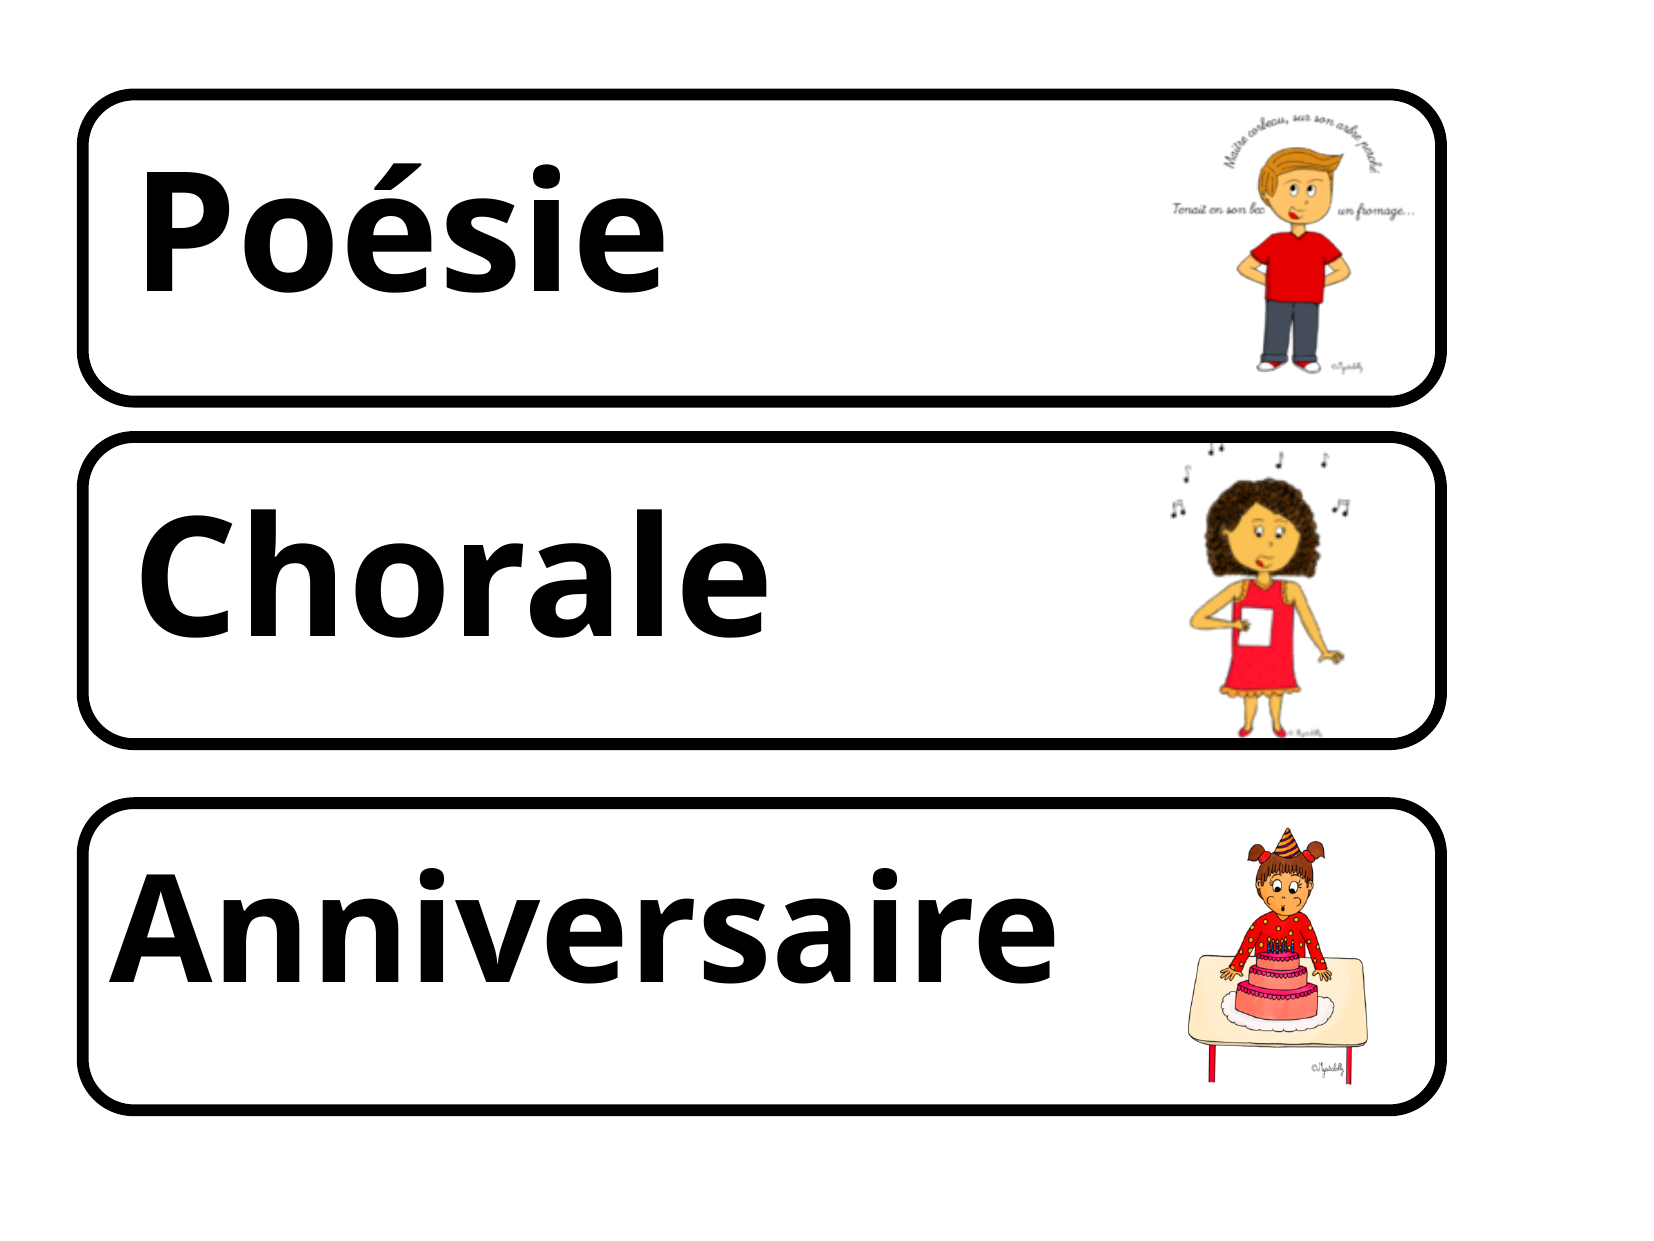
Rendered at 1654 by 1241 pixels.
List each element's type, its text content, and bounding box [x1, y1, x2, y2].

text_box Chorale [118, 451, 1104, 745]
text_box Poésie [118, 106, 863, 400]
picture [1131, 803, 1453, 1087]
picture [1104, 431, 1418, 745]
text_box Anniversaire [94, 814, 1131, 1080]
picture [1169, 95, 1418, 378]
